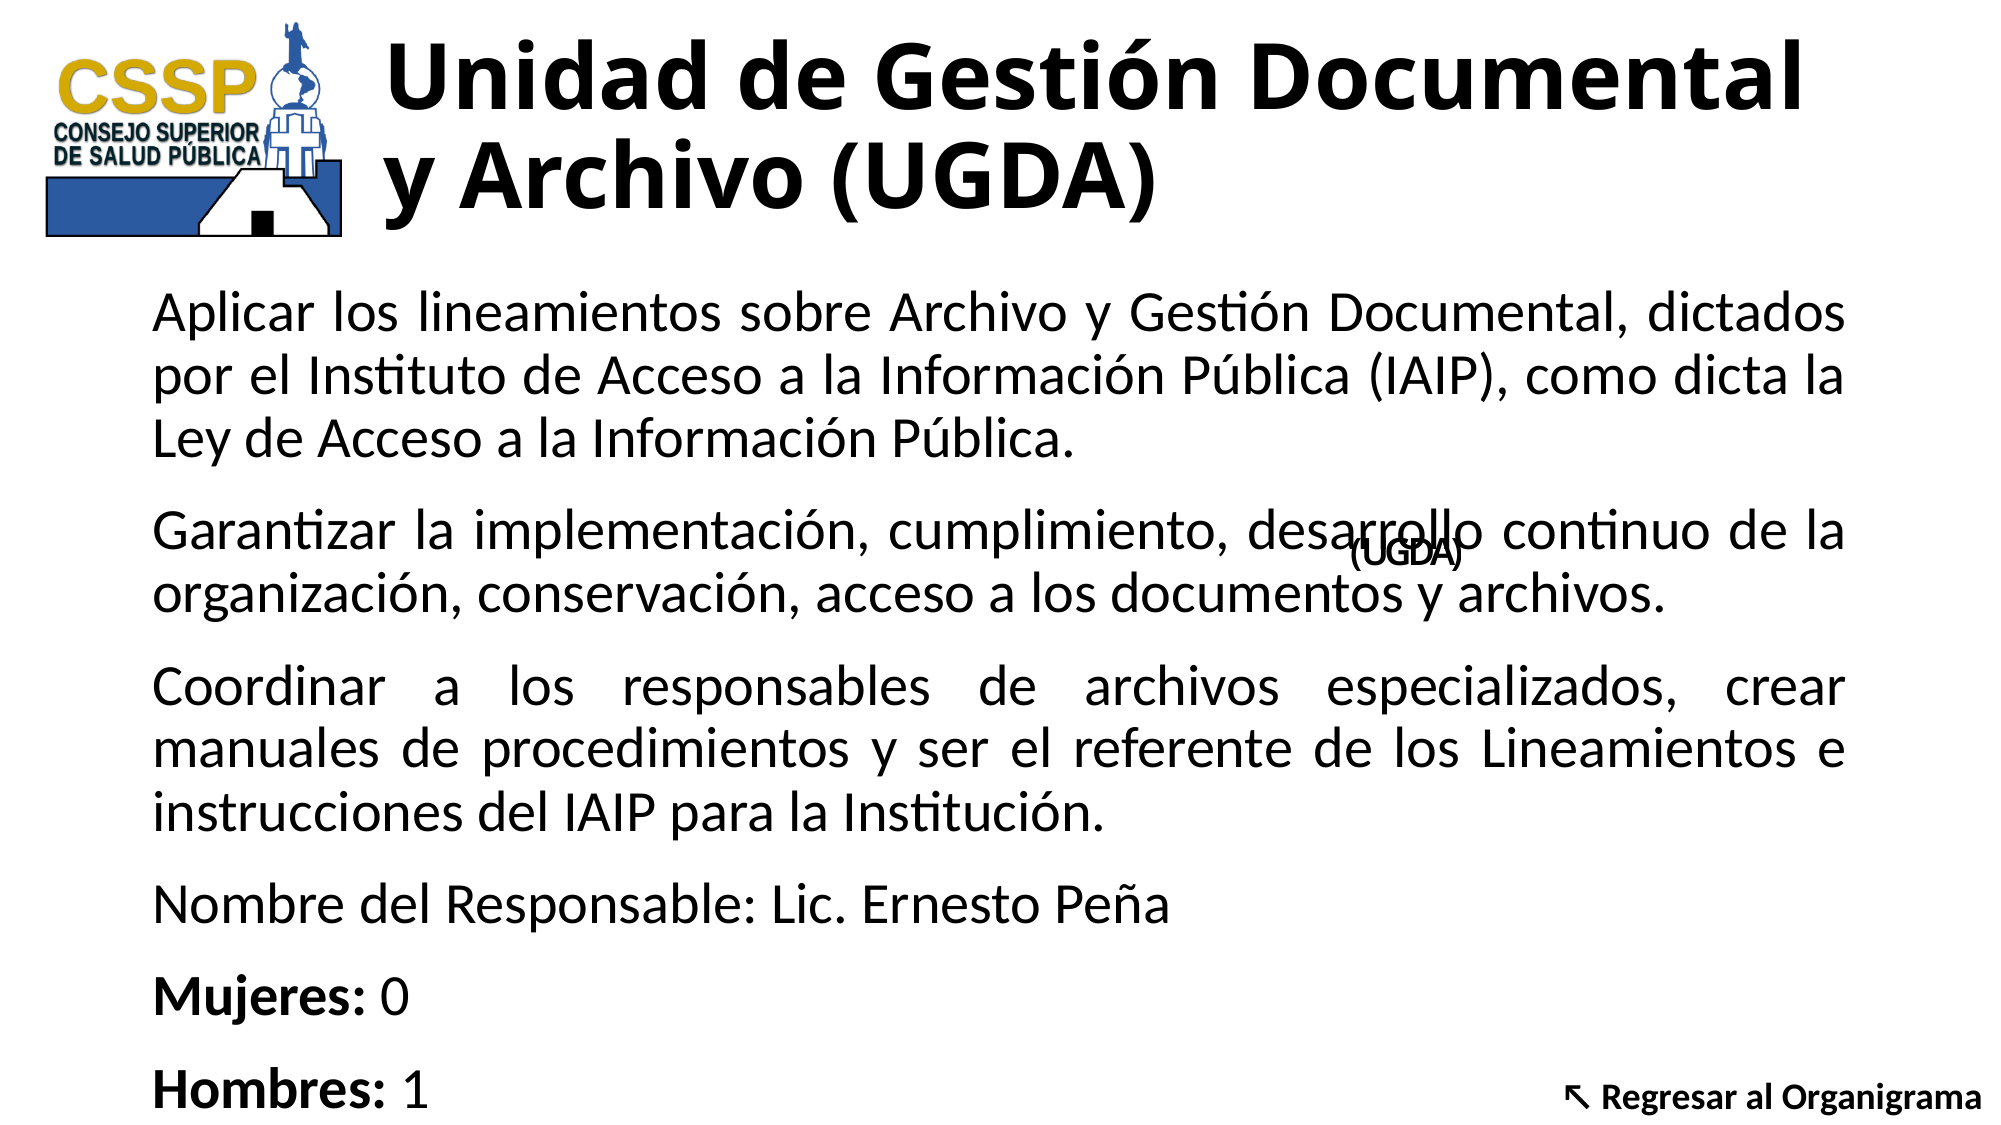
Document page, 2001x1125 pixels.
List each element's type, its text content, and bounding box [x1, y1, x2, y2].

title Unidad de Gestión Documental y Archivo (UGDA) [368, 22, 1863, 241]
picture [539, 529, 1461, 596]
picture [44, 22, 342, 237]
text_box ↖ Regresar al Organigrama [1546, 1064, 1999, 1125]
list Aplicar los lineamientos sobre Archivo y Gestión Documental, dictados por el Instituto de Acceso a la Información Pública (IAIP), como dicta la Ley de Acceso a la Información Pública. Garantizar la implementación, cumplimiento, desarrollo continuo de la organización, conservación, acceso a los documentos y archivos. Coordinar a los responsables de archivos especializados, crear manuales de procedimientos y ser el referente de los Lineamientos e instrucciones del IAIP para la Institución. Nombre del Responsable: Lic. Ernesto Peña Mujeres: 0 Hombres: 1 Total de empleados: 1 [137, 273, 1863, 1066]
